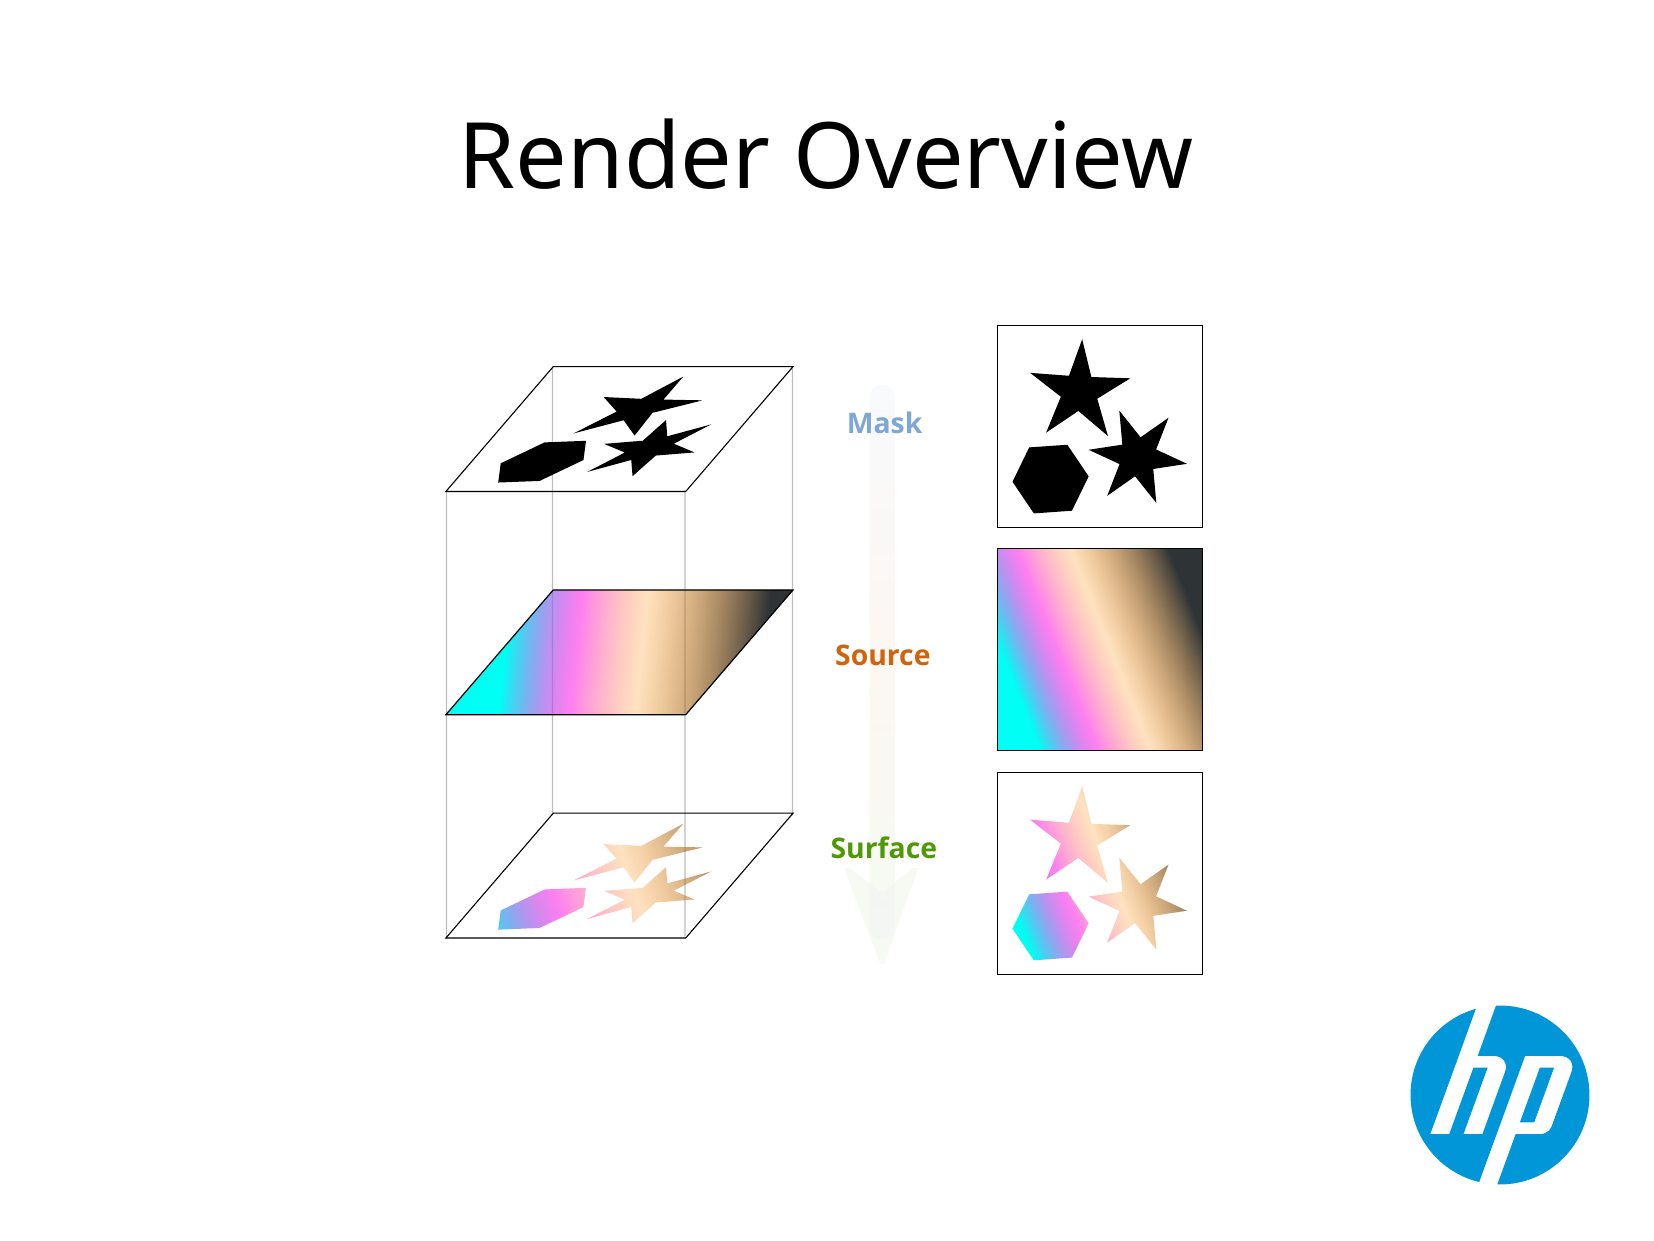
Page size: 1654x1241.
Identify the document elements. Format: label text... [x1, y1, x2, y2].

picture [410, 290, 1243, 1010]
title Render Overview [82, 49, 1571, 257]
